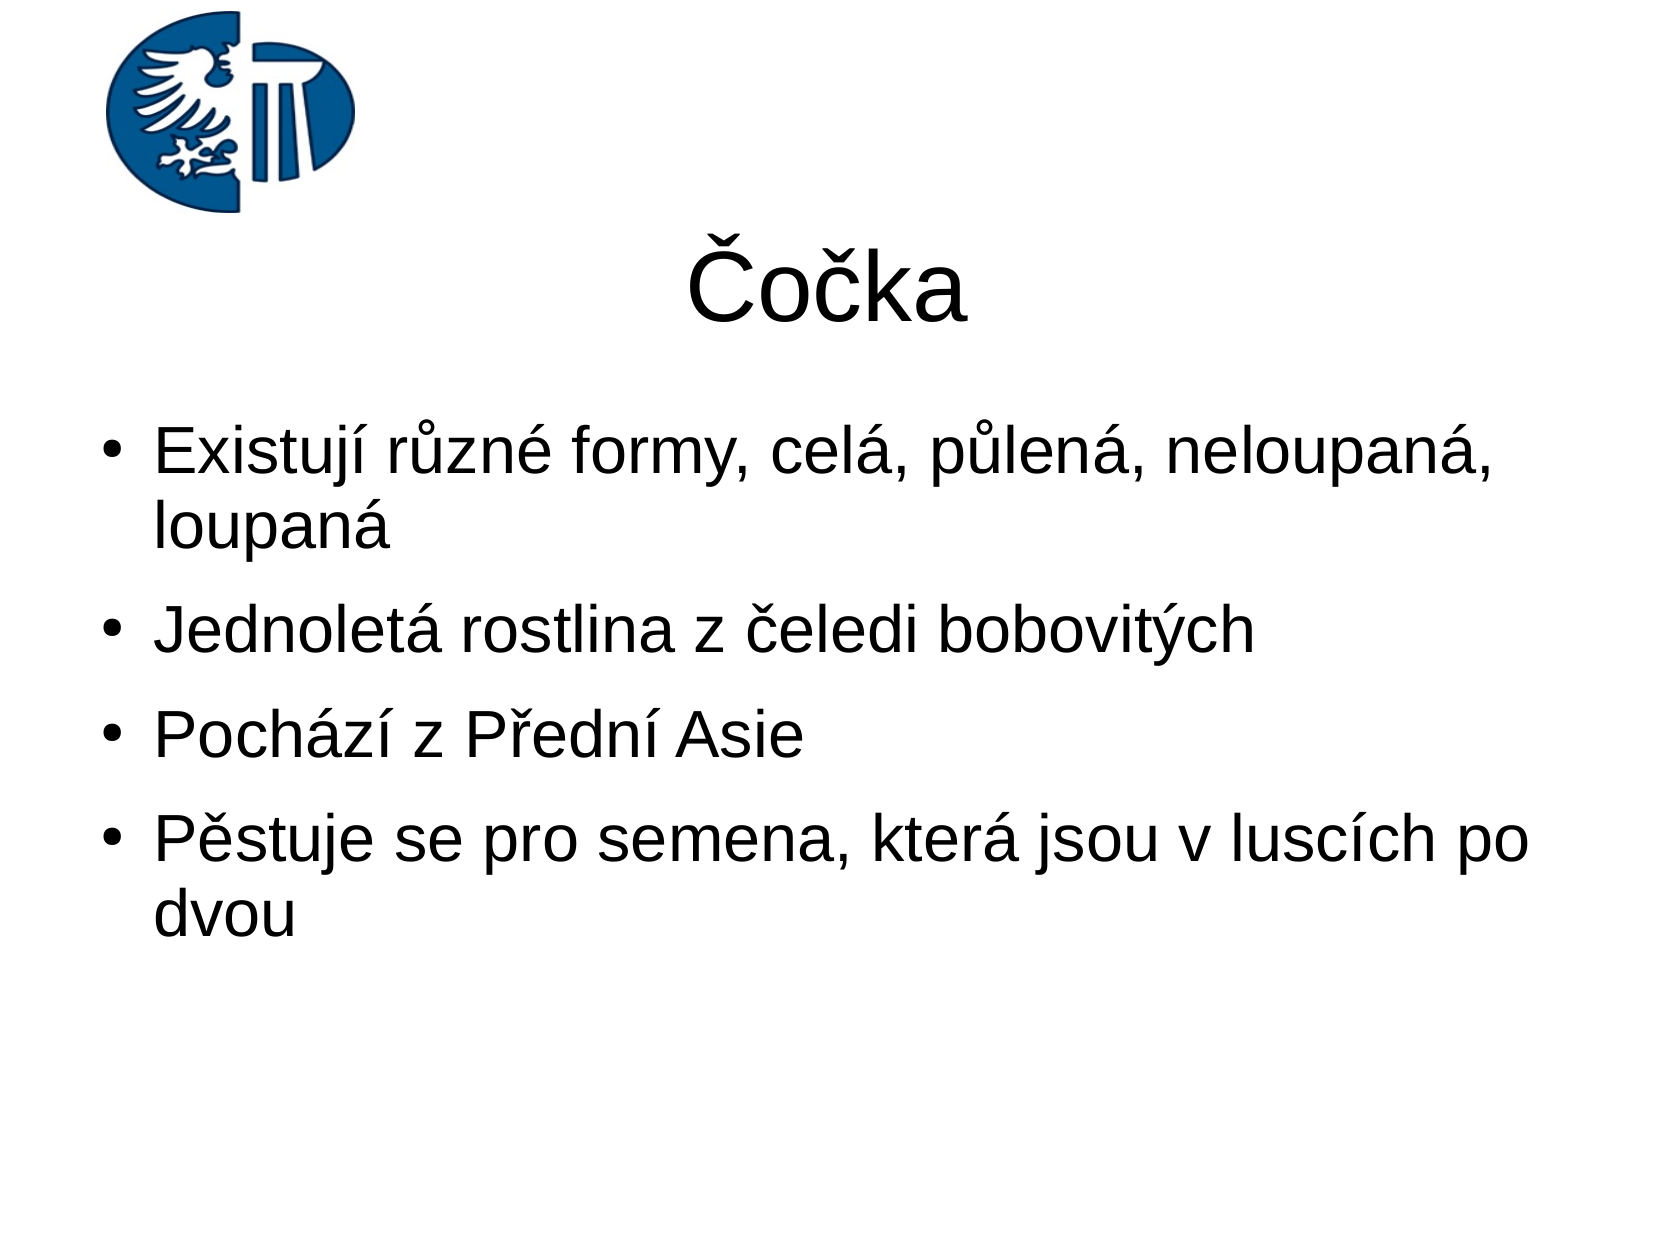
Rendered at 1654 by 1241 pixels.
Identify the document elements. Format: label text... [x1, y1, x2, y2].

list Existují různé formy, celá, půlená, neloupaná, loupaná Jednoletá rostlina z čeledi bobovitých Pochází z Přední Asie Pěstuje se pro semena, která jsou v luscích po dvou [82, 413, 1571, 1133]
picture [106, 11, 355, 177]
title Čočka [82, 177, 1571, 413]
